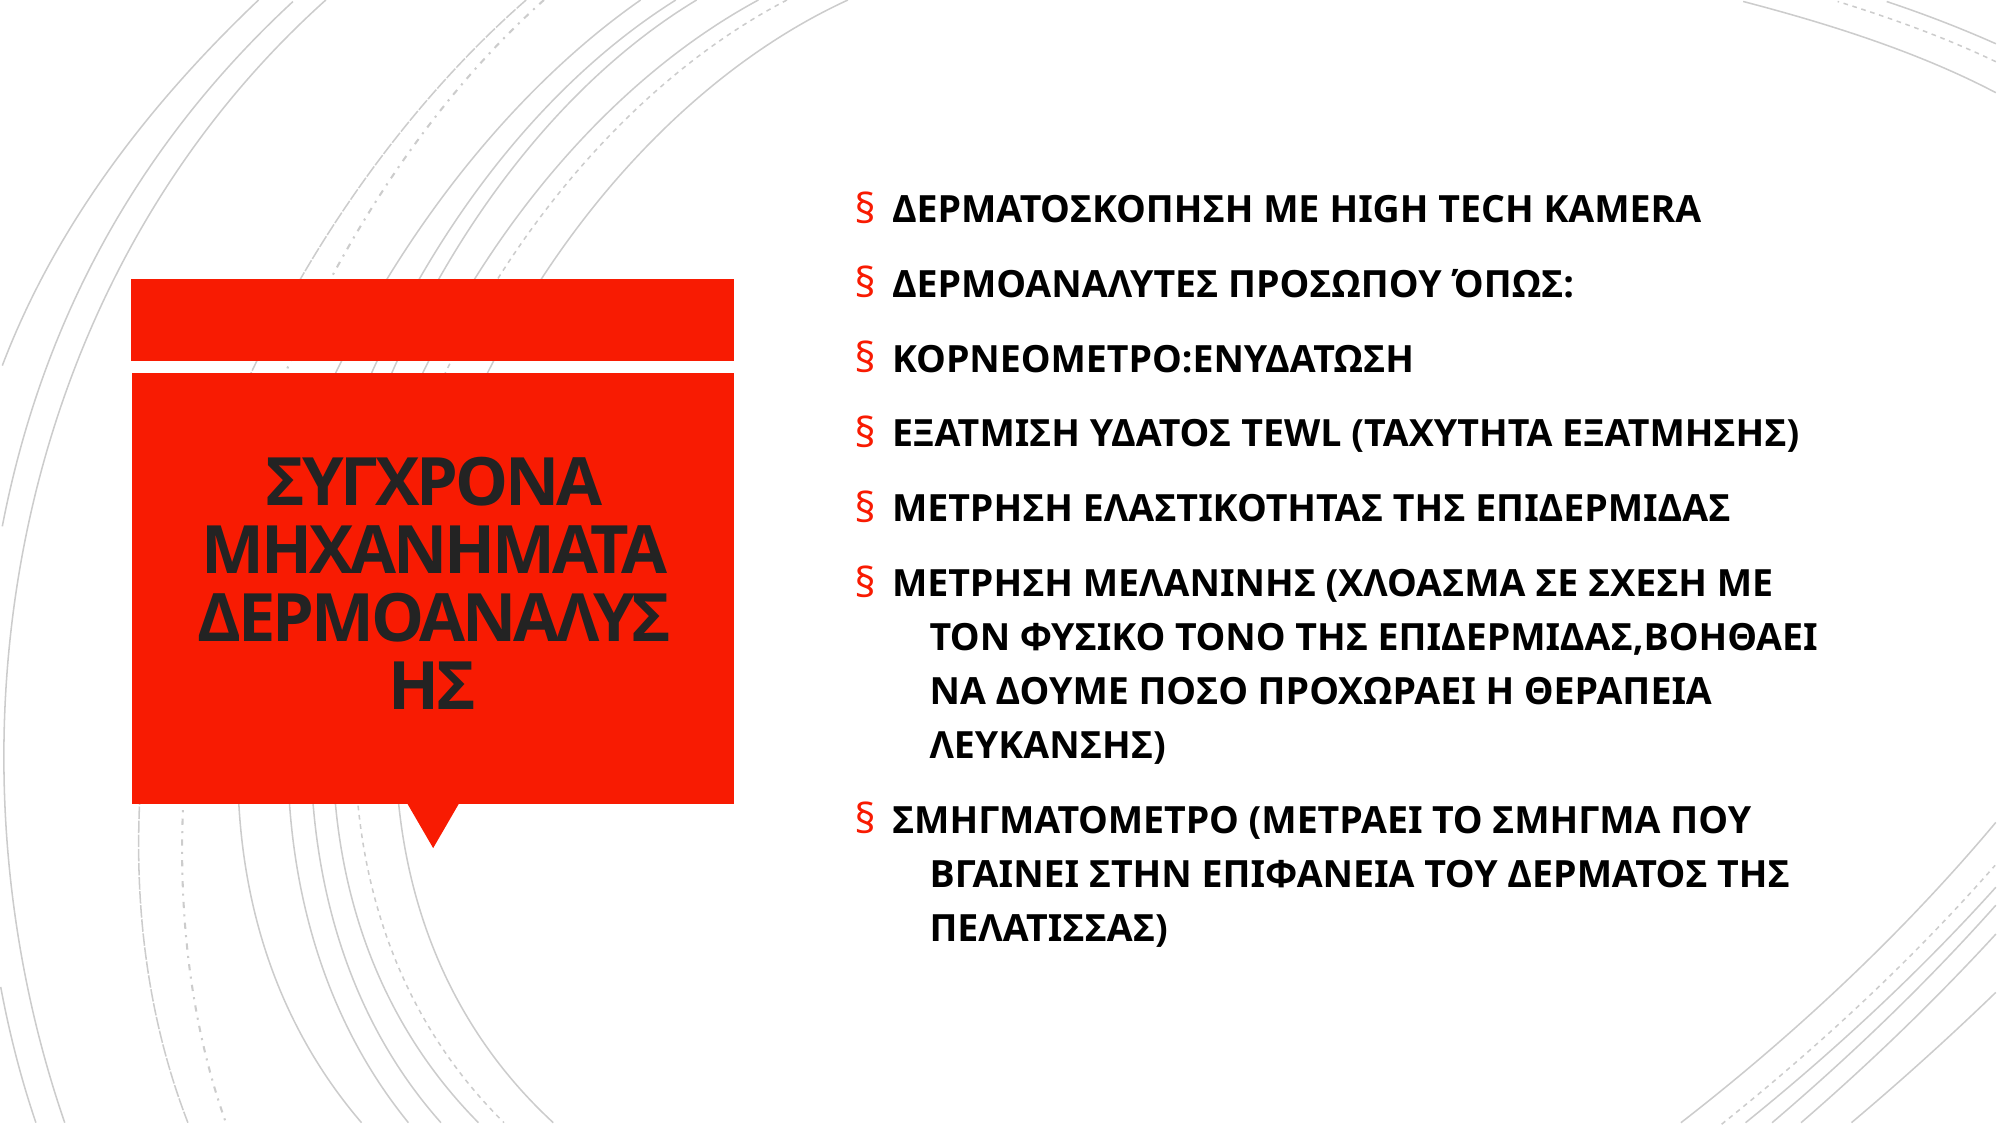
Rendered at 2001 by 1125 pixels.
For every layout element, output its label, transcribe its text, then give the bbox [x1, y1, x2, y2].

list ΔΕΡΜΑΤΟΣΚΟΠΗΣΗ ΜΕ HIGH TECH KAMERA ΔΕΡΜΟΑΝΑΛΥΤΕΣ ΠΡΟΣΩΠΟΥ ΌΠΩΣ: ΚΟΡΝΕΟΜΕΤΡΟ:ΕΝΥΔΑΤΩΣΗ ΕΞΑΤΜΙΣΗ ΥΔΑΤΟΣ TEWL (ΤΑΧΥΤΗΤΑ ΕΞΑΤΜΗΣΗΣ) ΜΕΤΡΗΣΗ ΕΛΑΣΤΙΚΟΤΗΤΑΣ ΤΗΣ ΕΠΙΔΕΡΜΙΔΑΣ ΜΕΤΡΗΣΗ ΜΕΛΑΝΙΝΗΣ (ΧΛΟΑΣΜΑ ΣΕ ΣΧΕΣΗ ΜΕ ΤΟΝ ΦΥΣΙΚΟ ΤΟΝΟ ΤΗΣ ΕΠΙΔΕΡΜΙΔΑΣ,ΒΟΗΘΑΕΙ ΝΑ ΔΟΥΜΕ ΠΟΣΟ ΠΡΟΧΩΡΑΕΙ Η ΘΕΡΑΠΕΙΑ ΛΕΥΚΑΝΣΗΣ) ΣΜΗΓΜΑΤΟΜΕΤΡΟ (ΜΕΤΡΑΕΙ ΤΟ ΣΜΗΓΜΑ ΠΟΥ ΒΓΑΙΝΕΙ ΣΤΗΝ ΕΠΙΦΑΝΕΙΑ ΤΟΥ ΔΕΡΜΑΤΟΣ ΤΗΣ ΠΕΛΑΤΙΣΣΑΣ) [839, 131, 1871, 993]
title ΣΥΓΧΡΟΝΑ ΜΗΧΑΝΗΜΑΤΑ ΔΕΡΜΟΑΝΑΛΥΣΗΣ [145, 385, 720, 789]
